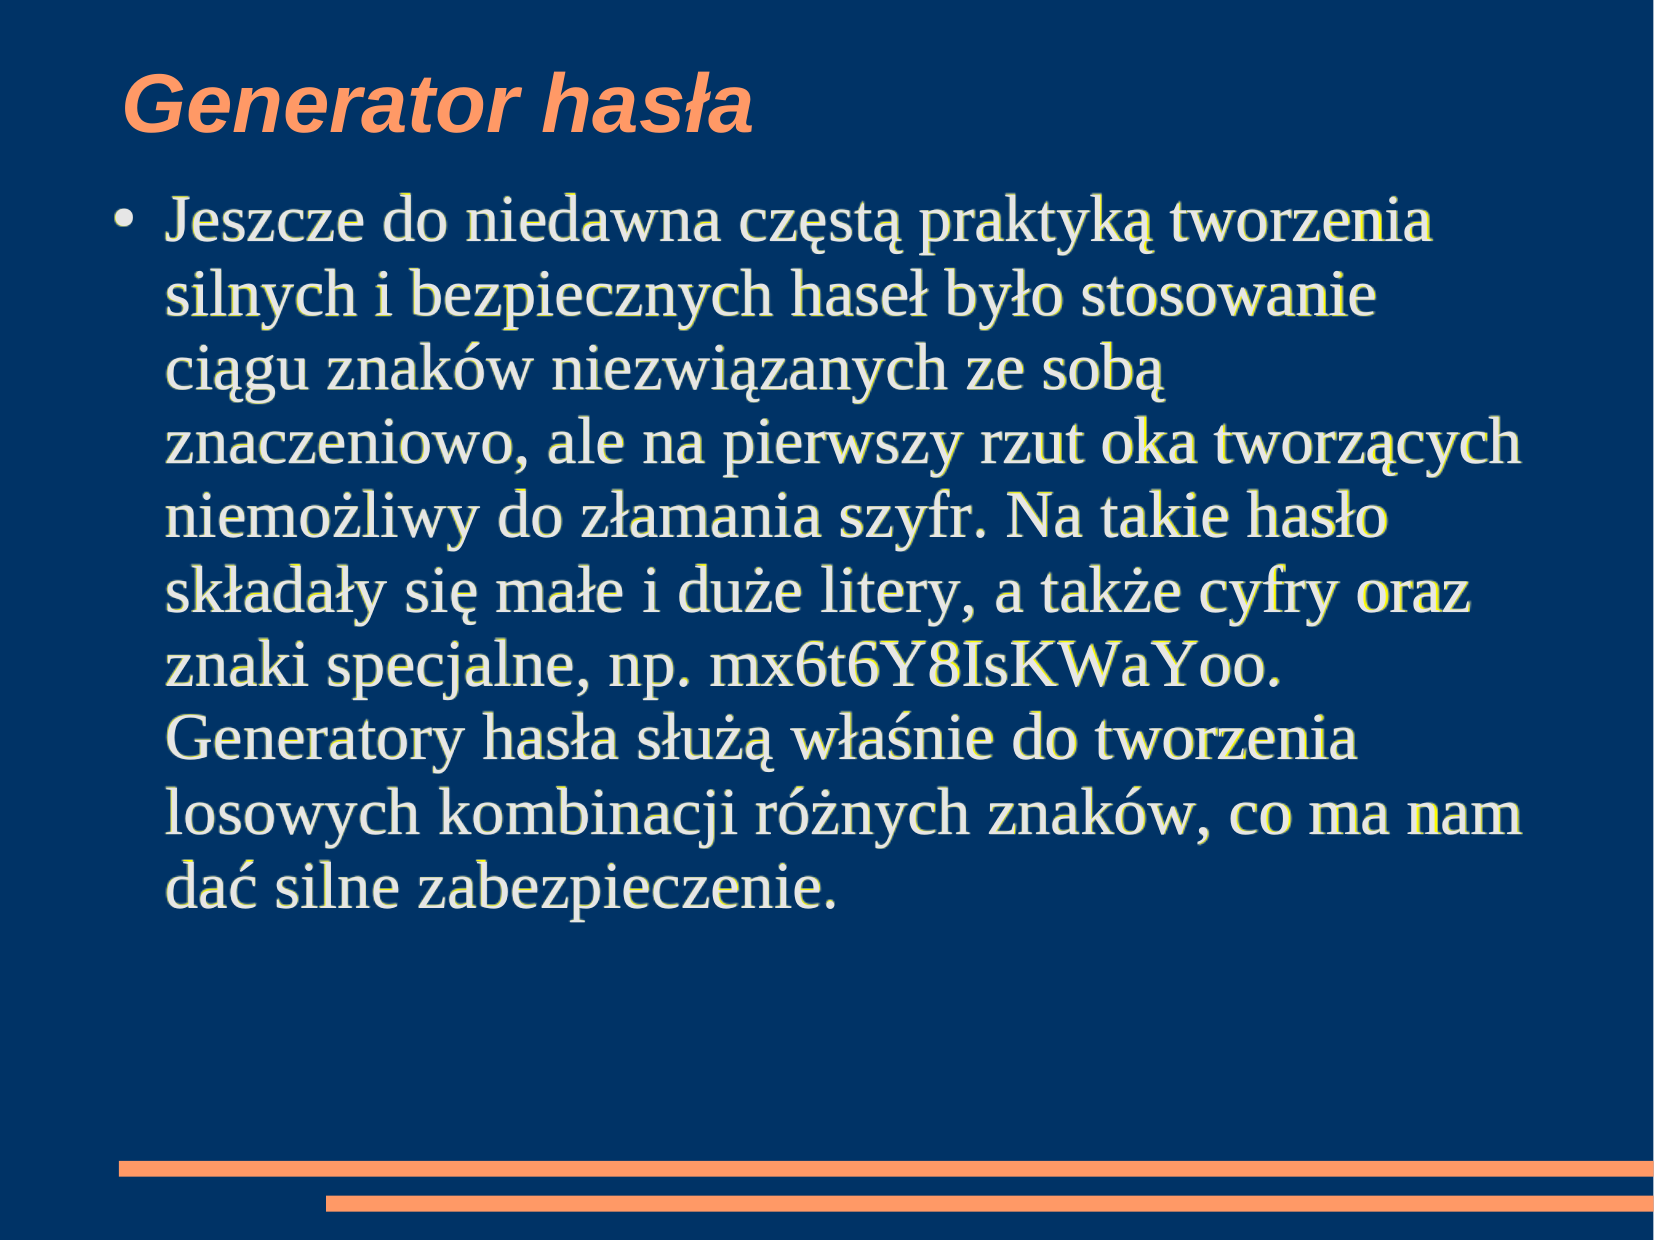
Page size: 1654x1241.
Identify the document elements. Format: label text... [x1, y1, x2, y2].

title Generator hasła [121, 46, 1534, 182]
list Jeszcze do niedawna częstą praktyką tworzenia silnych i bezpiecznych haseł było stosowanie ciągu znaków niezwiązanych ze sobą znaczeniowo, ale na pierwszy rzut oka tworzących niemożliwy do złamania szyfr. Na takie hasło składały się małe i duże litery, a także cyfry oraz znaki specjalne, np. mx6t6Y8IsKWaYoo. Generatory hasła służą właśnie do tworzenia losowych kombinacji różnych znaków, co ma nam dać silne zabezpieczenie. [94, 182, 1534, 1071]
